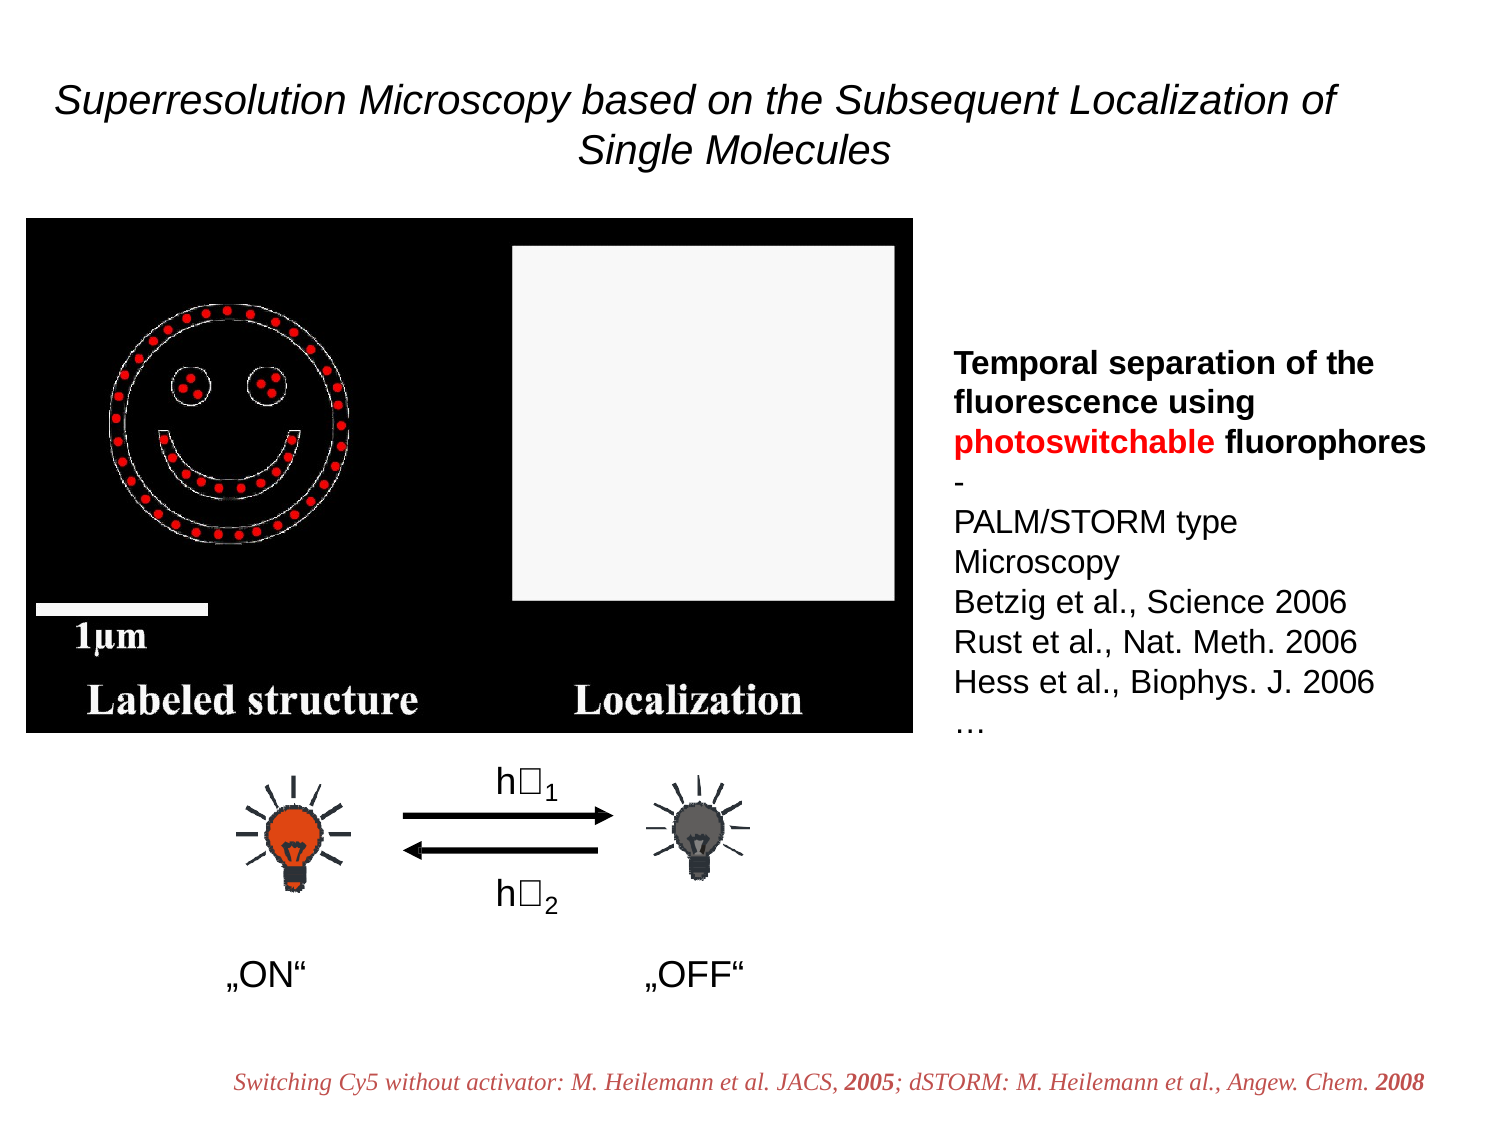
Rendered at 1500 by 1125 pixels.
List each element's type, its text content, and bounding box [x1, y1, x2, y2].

text_box [559, 847, 598, 854]
picture [26, 218, 913, 733]
picture [236, 784, 351, 893]
text_box [559, 806, 614, 826]
text_box „OFF“ [642, 947, 747, 998]
text_box [291, 775, 296, 799]
text_box [402, 841, 487, 860]
picture [646, 775, 750, 881]
title Superresolution Microscopy based on the Subsequent Localization of Single Molecules [52, 69, 1441, 174]
text_box Temporal separation of the fluorescence using photoswitchable fluorophores - PALM/STORM type Microscopy Betzig et al., Science 2006 Rust et al., Nat. Meth. 2006 Hess et al., Biophys. J. 2006 … [953, 338, 1432, 744]
text_box „ON“ [223, 947, 310, 998]
text_box h1 h2 [487, 754, 559, 910]
text_box [402, 812, 487, 819]
text_box Switching Cy5 without activator: M. Heilemann et al. JACS, 2005; dSTORM: M. Heilemann et al., Angew. Chem. 2008 [231, 1063, 1432, 1096]
